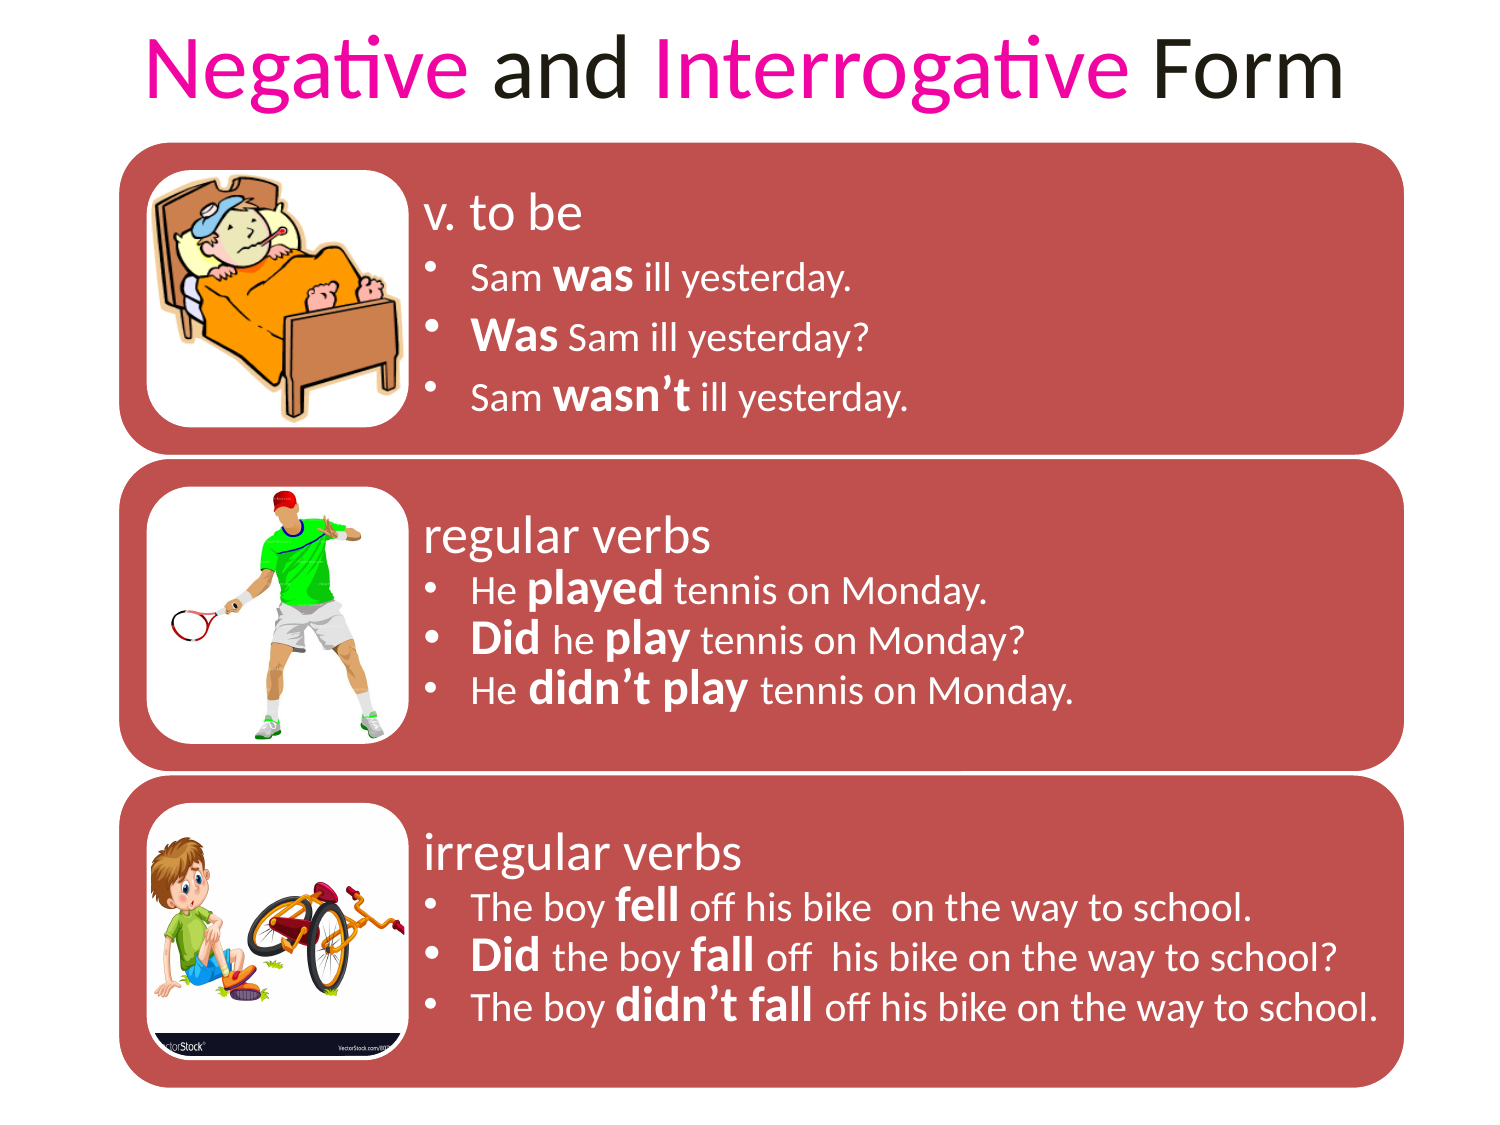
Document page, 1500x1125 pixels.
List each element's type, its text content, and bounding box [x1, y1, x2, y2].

text_box Negative and Interrogative Form [128, 0, 1372, 125]
text_box [117, 140, 1407, 1090]
